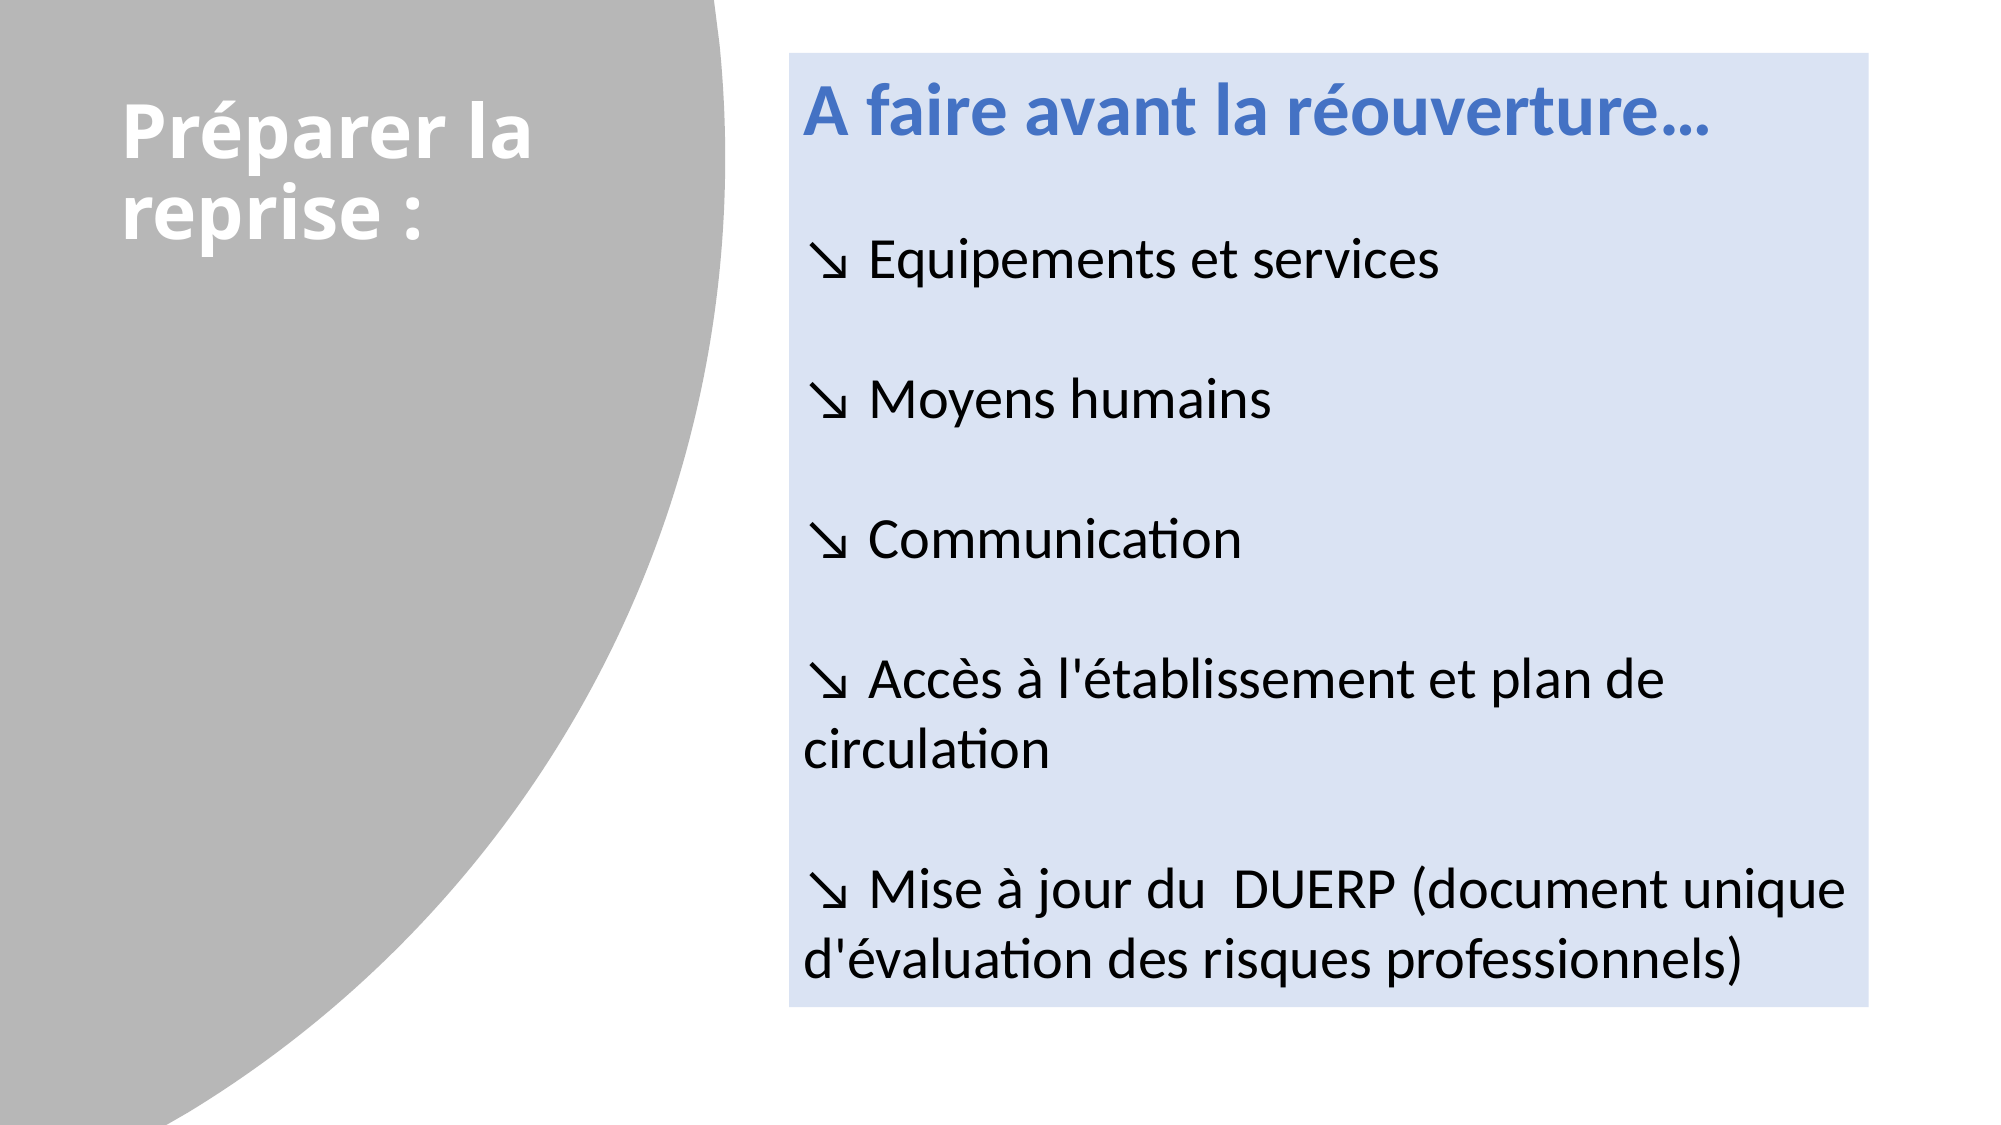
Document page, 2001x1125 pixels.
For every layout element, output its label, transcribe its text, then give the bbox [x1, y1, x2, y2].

text_box [0, 0, 2000, 1125]
title Préparer la reprise : [104, 86, 576, 440]
text_box A faire avant la réouverture… ↘ Equipements et services ↘ Moyens humains ↘ Communication ↘ Accès à l'établissement et plan de circulation ↘ Mise à jour du DUERP (document unique d'évaluation des risques professionnels) [789, 52, 1869, 1008]
